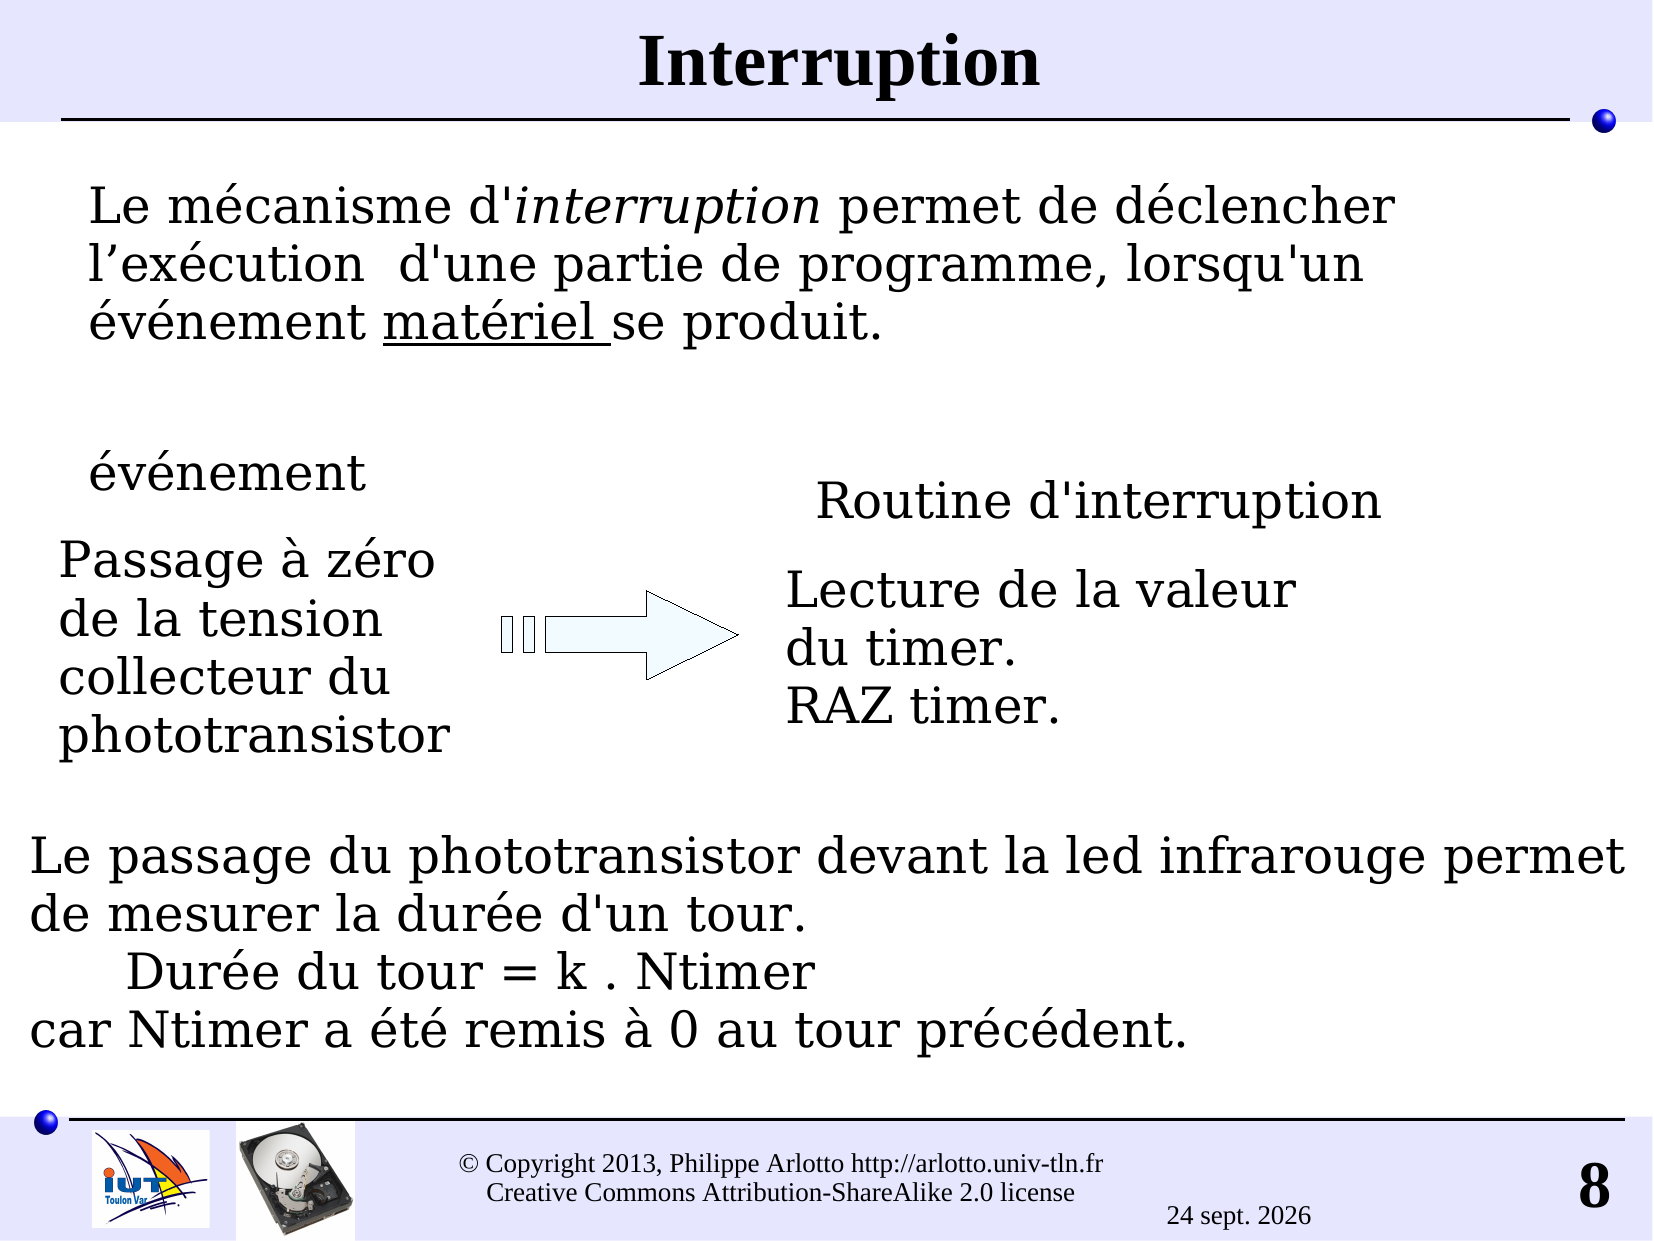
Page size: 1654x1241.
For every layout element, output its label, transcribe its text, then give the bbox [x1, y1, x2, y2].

text_box Le passage du phototransistor devant la led infrarouge permet de mesurer la durée d'un tour. Durée du tour = k . Ntimer car Ntimer a été remis à 0 au tour précédent. [29, 826, 1653, 1060]
text_box événement [88, 443, 473, 502]
text_box Routine d'interruption [814, 472, 1406, 531]
text_box [523, 616, 535, 653]
title Interruption [95, 11, 1585, 110]
text_box Le mécanisme d'interruption permet de déclencher l’exécution d'une partie de programme, lorsqu'un événement matériel se produit. [88, 177, 1595, 352]
picture [236, 1121, 355, 1241]
text_box [545, 590, 739, 680]
text_box Passage à zéro de la tension collecteur du phototransistor [59, 531, 451, 765]
text_box [501, 616, 513, 653]
text_box Lecture de la valeur du timer. RAZ timer. [785, 561, 1376, 736]
